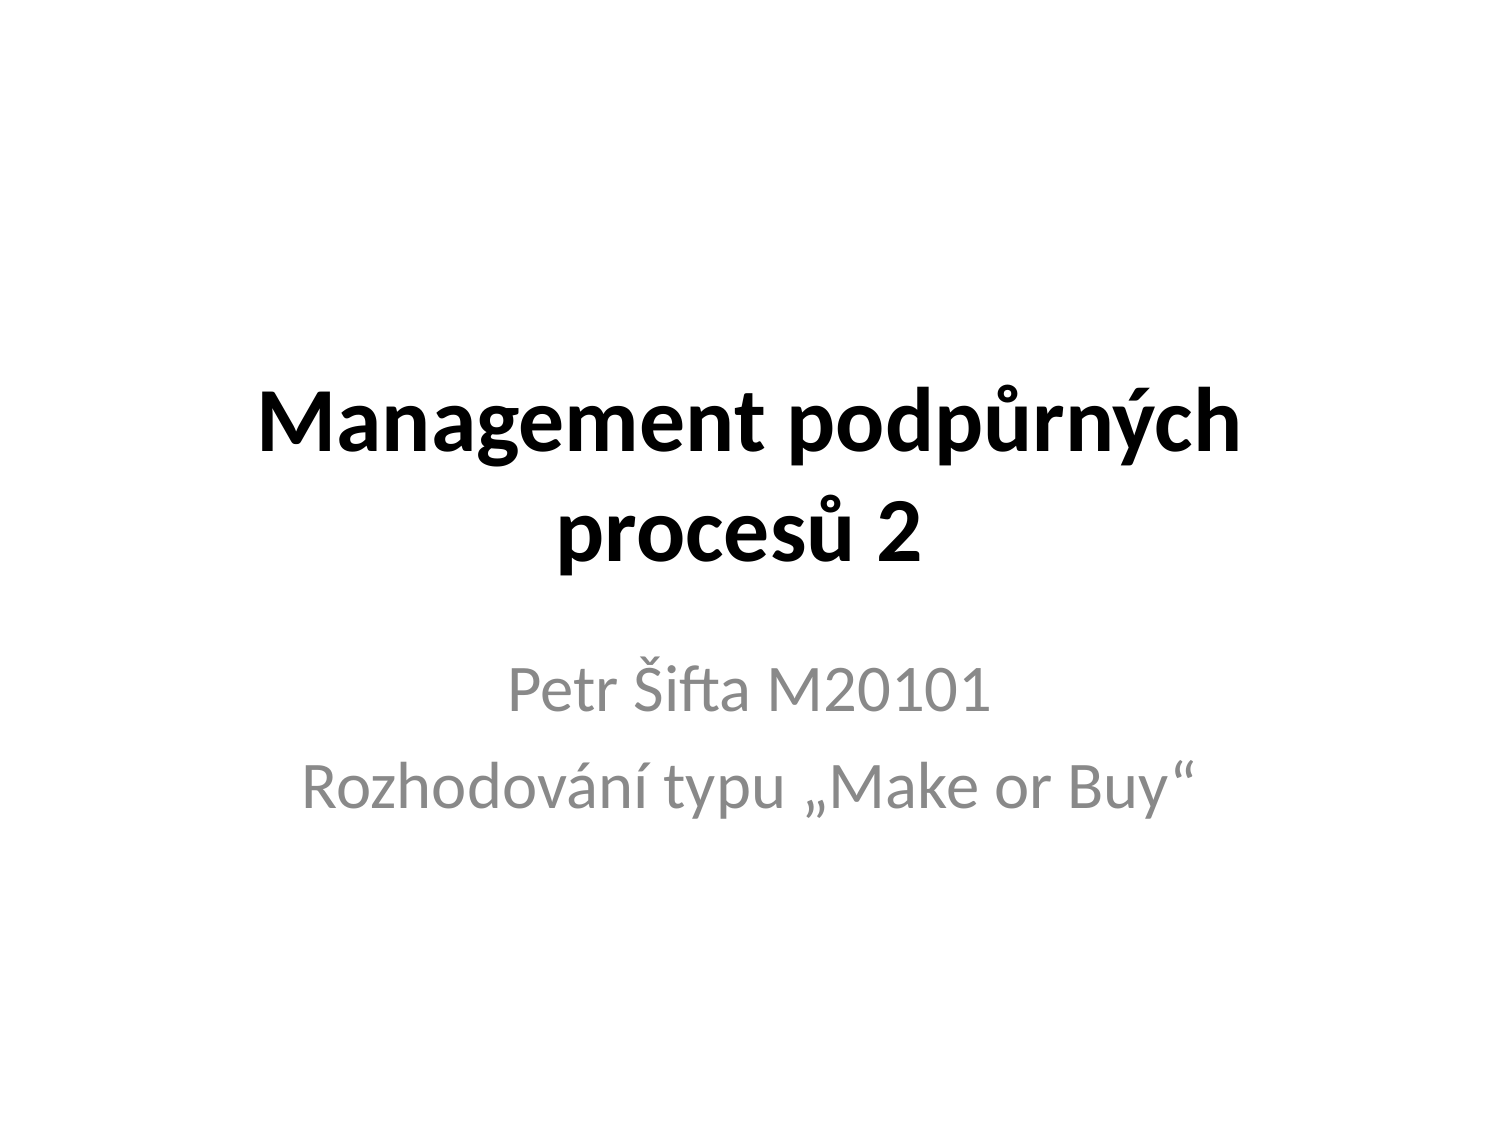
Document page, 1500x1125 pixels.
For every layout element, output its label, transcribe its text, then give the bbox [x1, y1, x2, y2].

title Management podpůrných procesů 2 [112, 349, 1388, 591]
subtitle Petr Šifta M20101 Rozhodování typu „Make or Buy“ [225, 637, 1276, 925]
